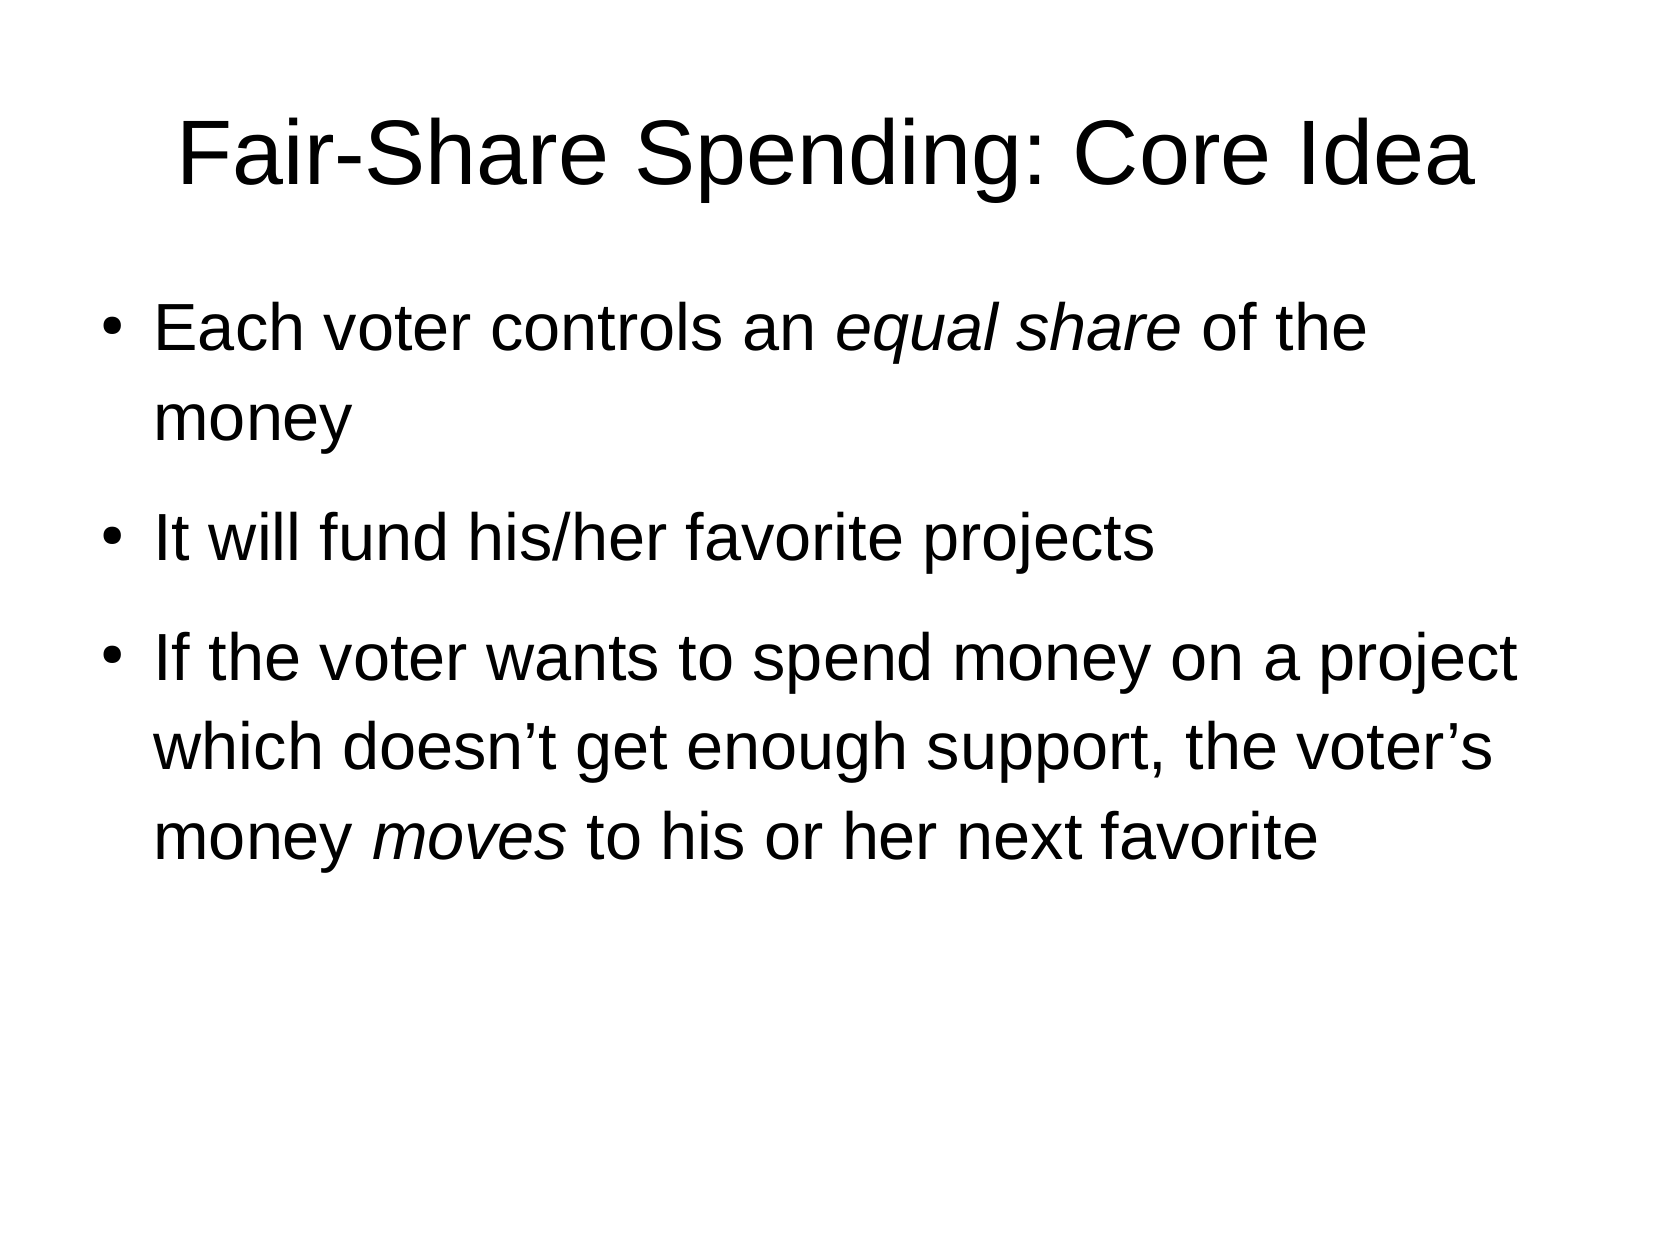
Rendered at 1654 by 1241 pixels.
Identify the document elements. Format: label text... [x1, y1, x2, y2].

title Fair-Share Spending: Core Idea [82, 49, 1571, 257]
list Each voter controls an equal share of the money It will fund his/her favorite projects If the voter wants to spend money on a project which doesn’t get enough support, the voter’s money moves to his or her next favorite [82, 290, 1571, 1109]
